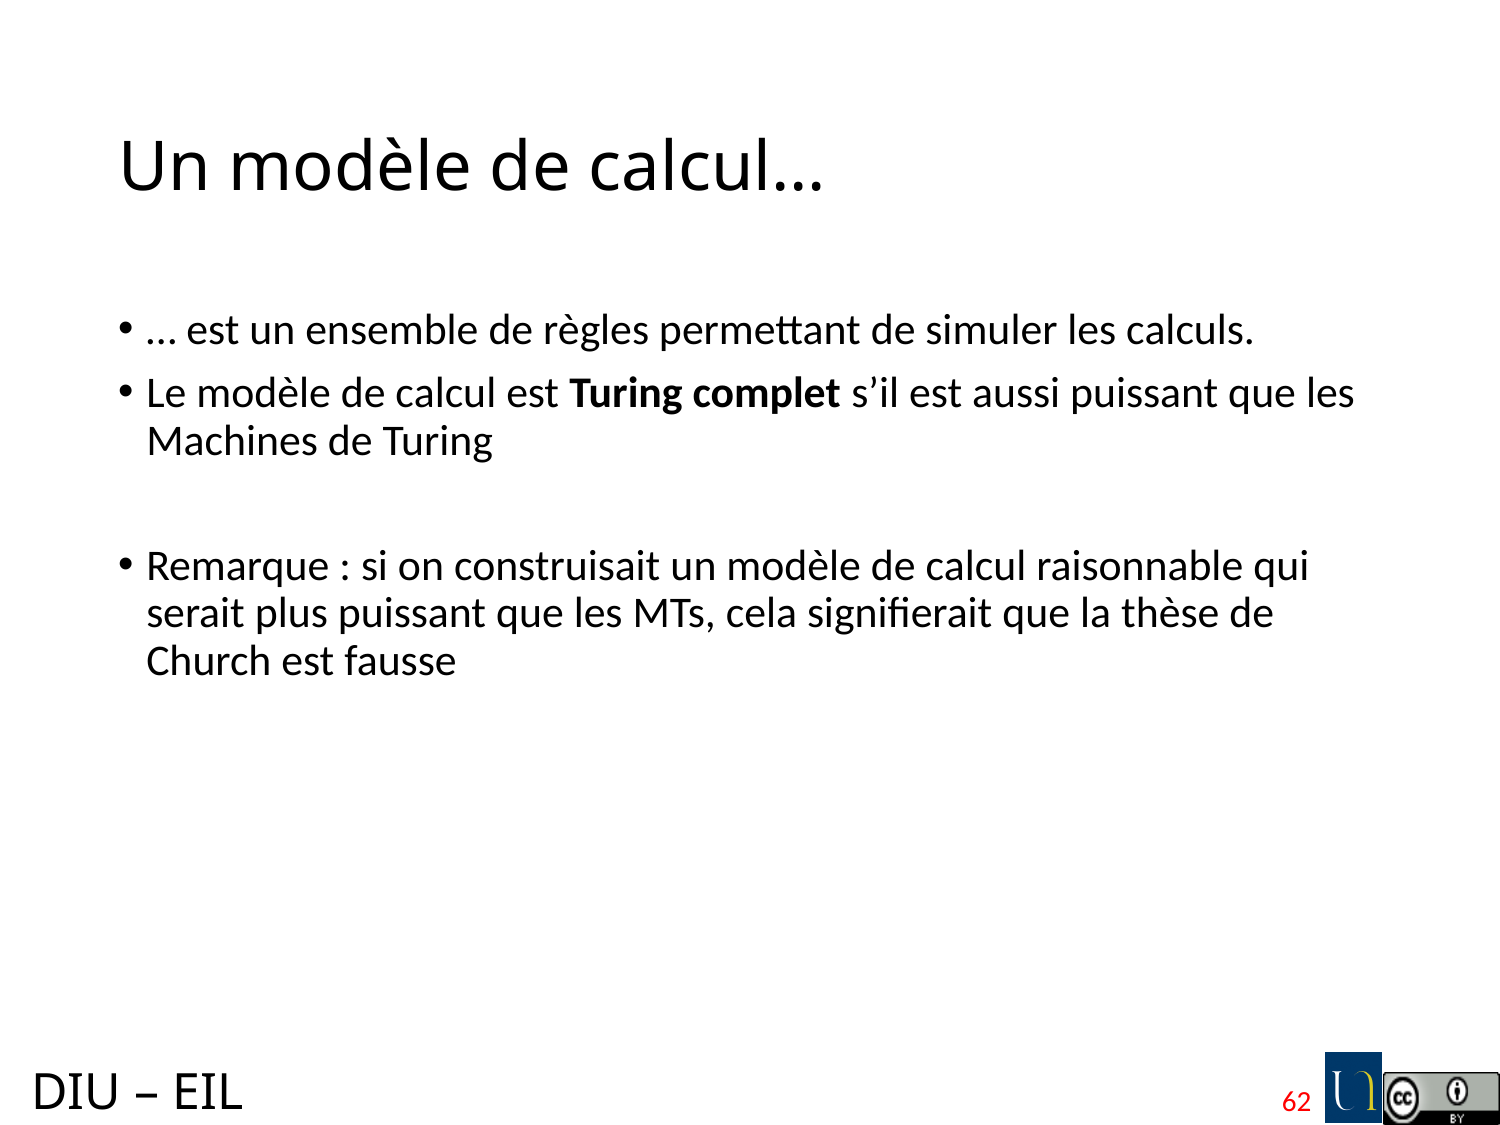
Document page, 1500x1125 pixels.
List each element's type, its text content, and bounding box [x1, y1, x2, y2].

list … est un ensemble de règles permettant de simuler les calculs. Le modèle de calcul est Turing complet s’il est aussi puissant que les Machines de Turing Remarque : si on construisait un modèle de calcul raisonnable qui serait plus puissant que les MTs, cela signifierait que la thèse de Church est fausse [103, 299, 1397, 1014]
slide_number <numéro> [1240, 1070, 1327, 1125]
picture [1383, 1072, 1500, 1125]
title Un modèle de calcul… [103, 59, 1397, 278]
picture [1325, 1052, 1382, 1123]
